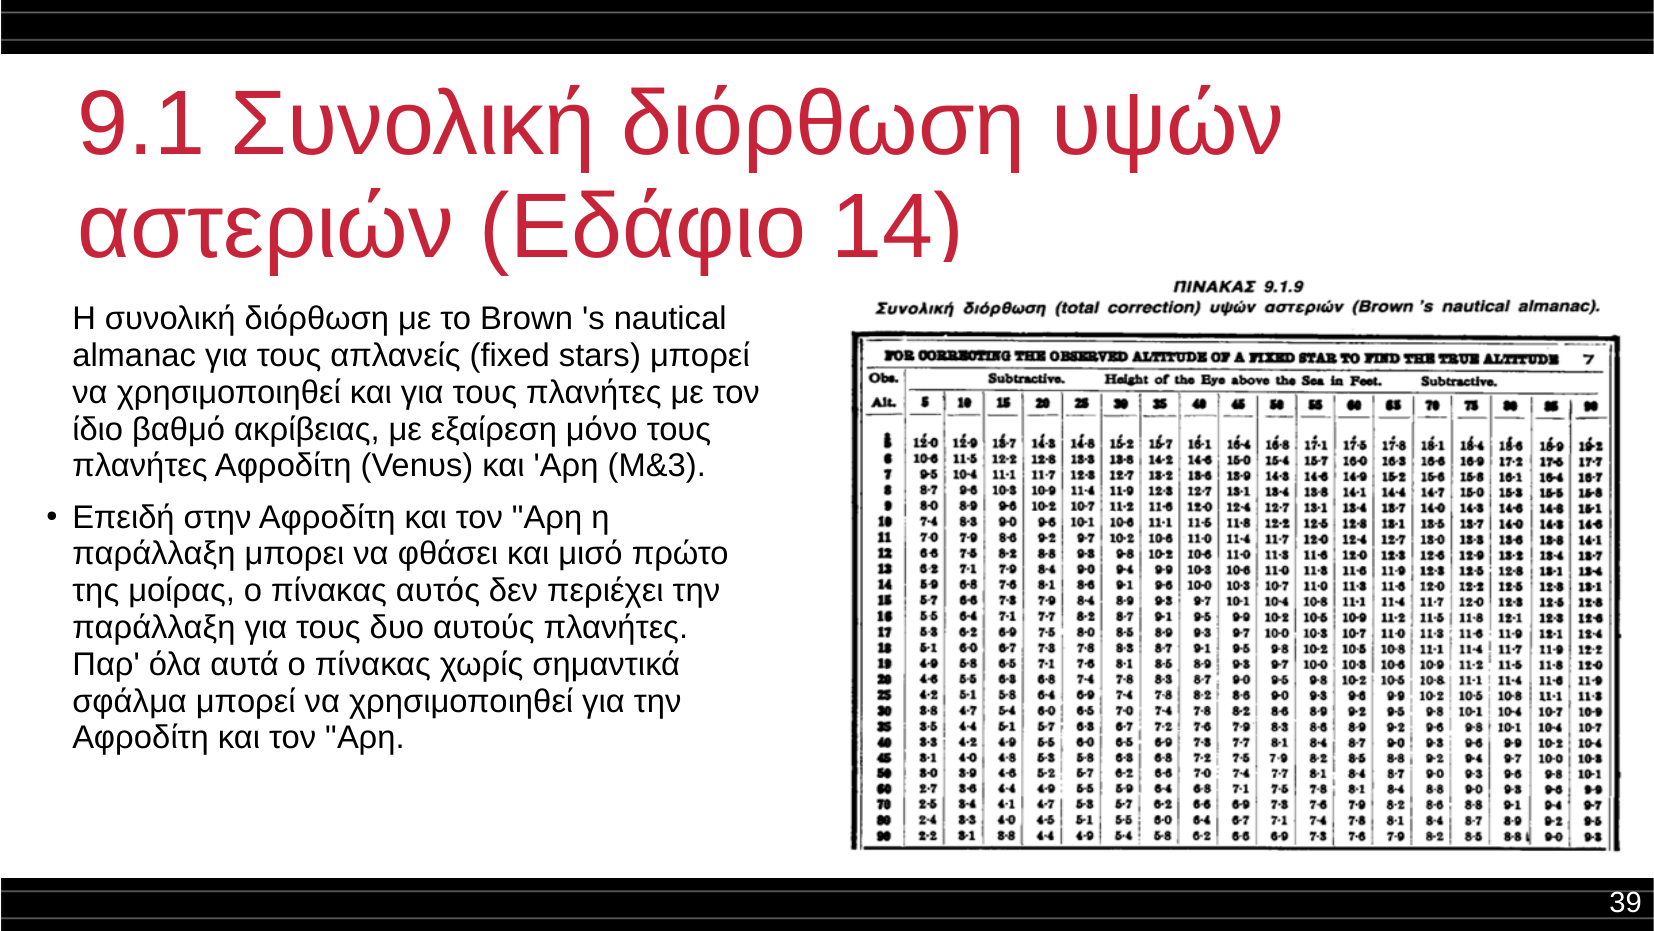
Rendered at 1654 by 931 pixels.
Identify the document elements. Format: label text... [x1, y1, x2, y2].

picture [1, 878, 1654, 931]
title 9.1 Συνολική διόρθωση υψών αστεριών (Εδάφιο 14) [77, 71, 1566, 277]
list Η συνολική διόρθωση με το Brown 's nautical almanac για τους απλανείς (fixed stars) μπορεί να χρησιμοποιηθεί και για τους πλανήτες με τον ίδιο βαθμό ακρίβειας, με εξαίρεση μόνο τους πλανήτες Αφροδίτη (Venυs) και 'Αρη (Μ&3). Επειδή στην Αφροδίτη και τον "Αρη η παράλλαξη μπορει να φθάσει και μισό πρώτο της μοίρας, ο πίνακας αυτός δεν περιέχει την παράλλαξη για τους δυο αυτούς πλανήτες. Παρ' όλα αυτά ο πίνακας χωρίς σημαντικά σφάλμα μπορεί να χρησιμοποιηθεί για την Αφροδίτη και τον "Αρη. [37, 300, 764, 786]
picture [825, 262, 1654, 863]
picture [1, 0, 1654, 54]
